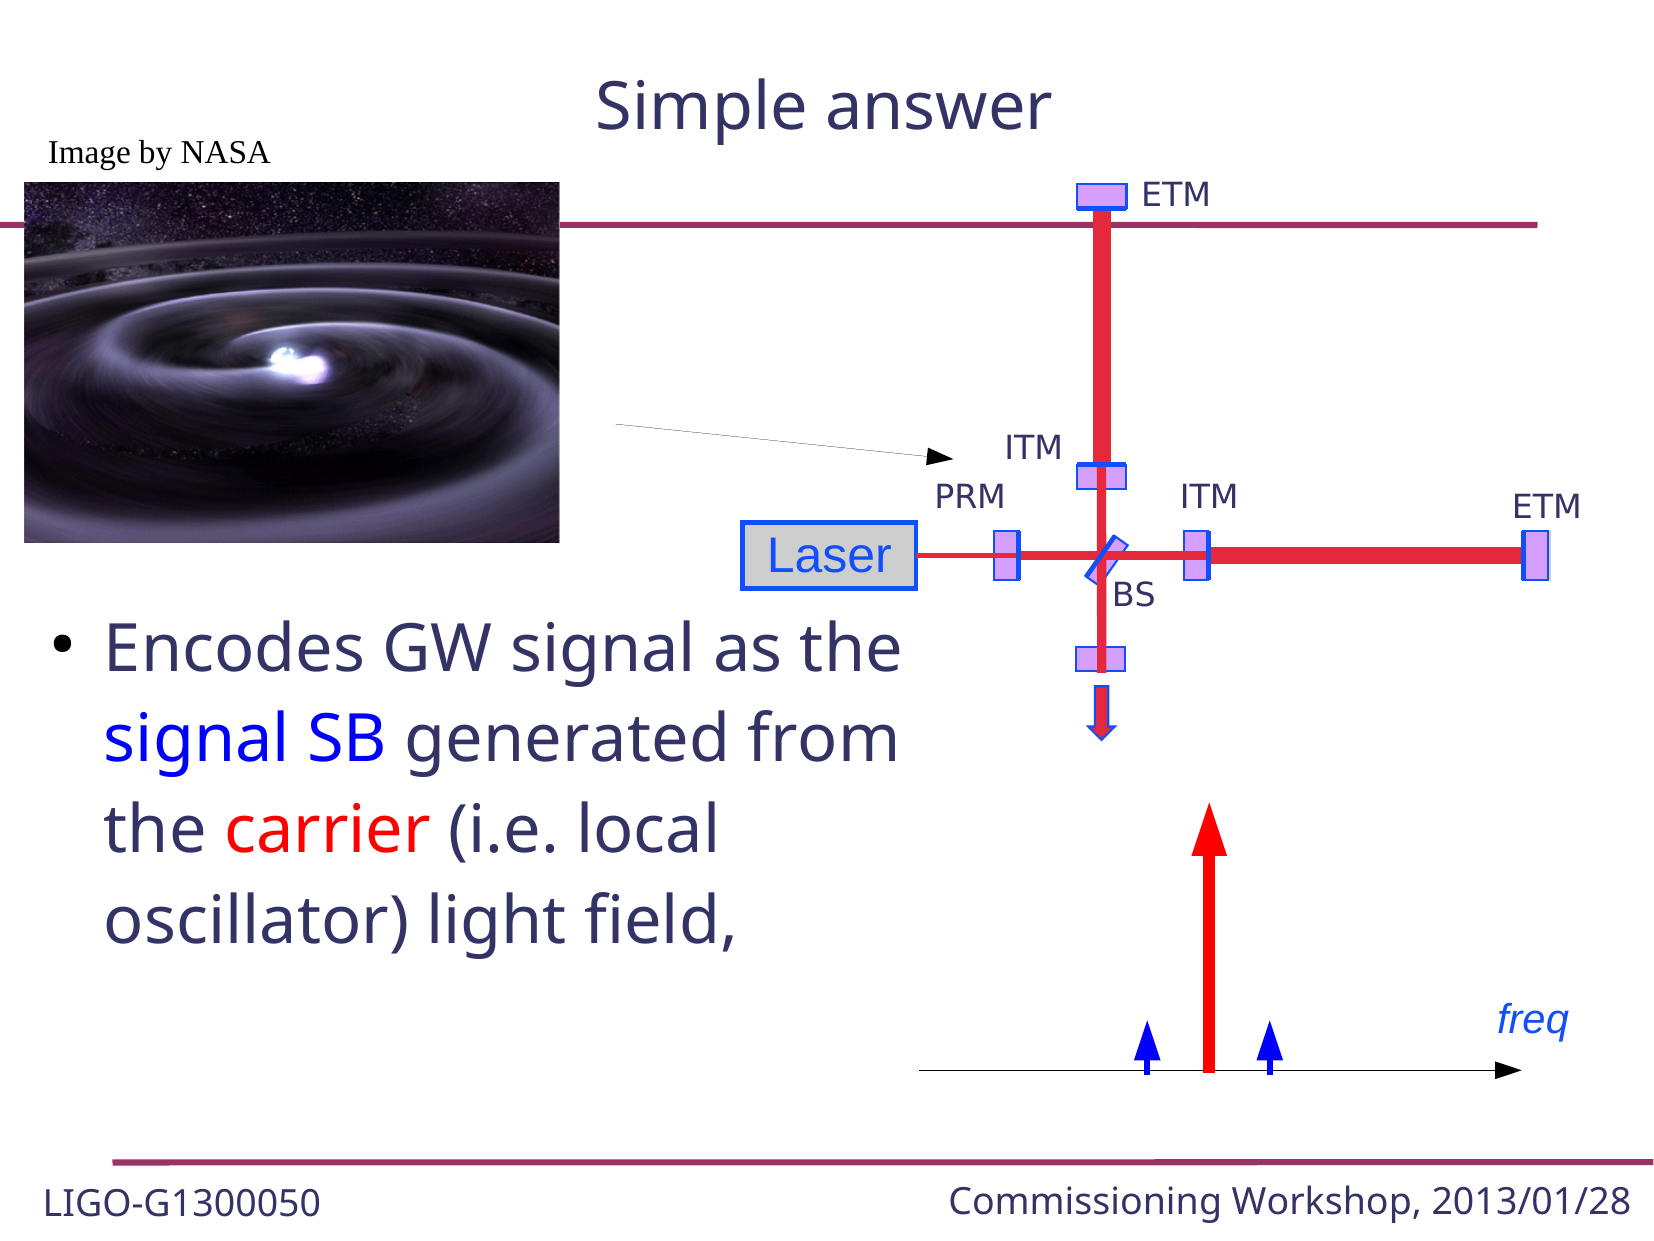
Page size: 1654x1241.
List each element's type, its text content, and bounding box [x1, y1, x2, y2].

text_box Image by NASA [47, 133, 272, 175]
text_box [994, 531, 1016, 553]
text_box PRM [934, 478, 1030, 531]
text_box [1523, 540, 1551, 581]
text_box [1108, 537, 1128, 551]
text_box [1075, 646, 1097, 672]
text_box [1183, 530, 1209, 551]
text_box [1076, 467, 1096, 490]
text_box ITM [1004, 428, 1083, 482]
text_box [1183, 560, 1206, 581]
text_box [1088, 686, 1111, 740]
text_box [1089, 569, 1096, 584]
text_box [1076, 183, 1128, 209]
text_box Laser [742, 522, 917, 589]
text_box [994, 558, 1016, 581]
picture [24, 182, 560, 543]
text_box freq [1482, 988, 1584, 1051]
title Simple answer [187, 0, 1463, 208]
text_box [1107, 646, 1111, 672]
text_box ITM [1180, 477, 1258, 530]
text_box ETM [1141, 175, 1234, 228]
text_box [1107, 560, 1118, 575]
text_box BS [1111, 575, 1170, 731]
text_box ETM [1511, 487, 1605, 540]
text_box [1107, 464, 1127, 490]
list Encodes GW signal as the signal SB generated from the carrier (i.e. local oscillator) light field, [33, 599, 925, 1241]
